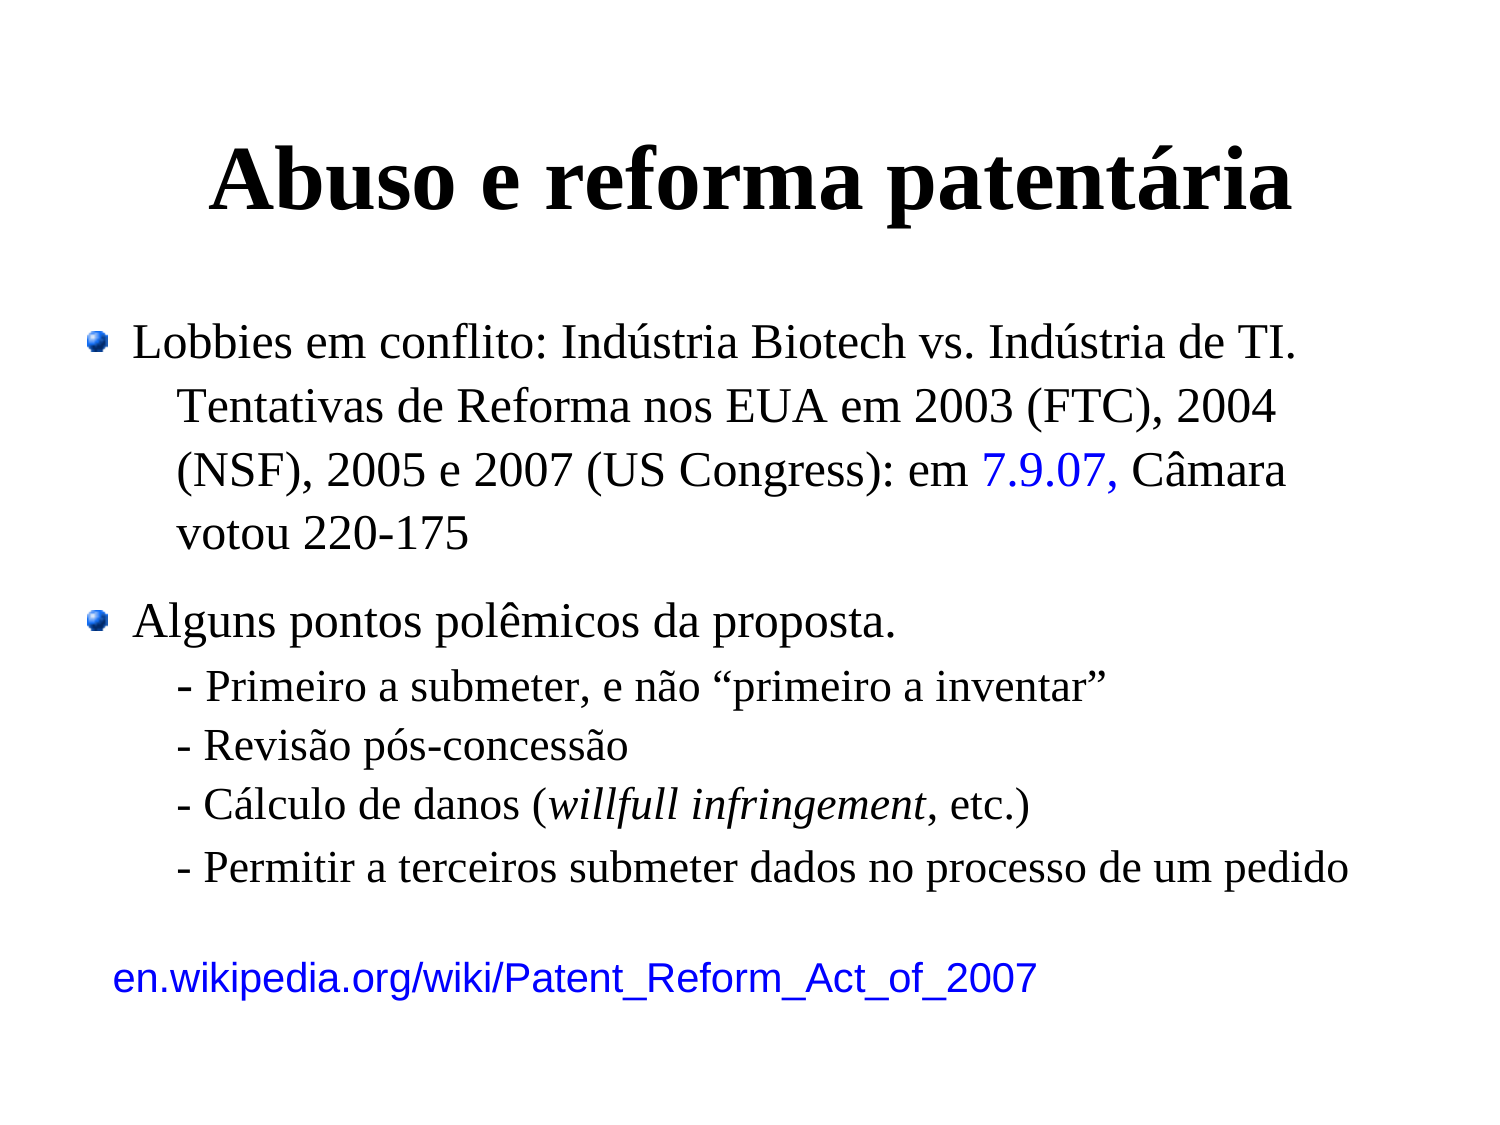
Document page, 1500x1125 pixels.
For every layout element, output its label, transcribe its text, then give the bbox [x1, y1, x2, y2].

title Abuso e reforma patentária [87, 52, 1416, 307]
text_box Lobbies em conflito: Indústria Biotech vs. Indústria de TI. Tentativas de Reforma nos EUA em 2003 (FTC), 2004 (NSF), 2005 e 2007 (US Congress): em 7.9.07, Câmara votou 220-175 Alguns pontos polêmicos da proposta. - Primeiro a submeter, e não “primeiro a inventar” - Revisão pós-concessão - Cálculo de danos (willfull infringement, etc.) - Permitir a terceiros submeter dados no processo de um pedido [72, 298, 1416, 920]
text_box en.wikipedia.org/wiki/Patent_Reform_Act_of_2007 [112, 954, 1079, 1002]
